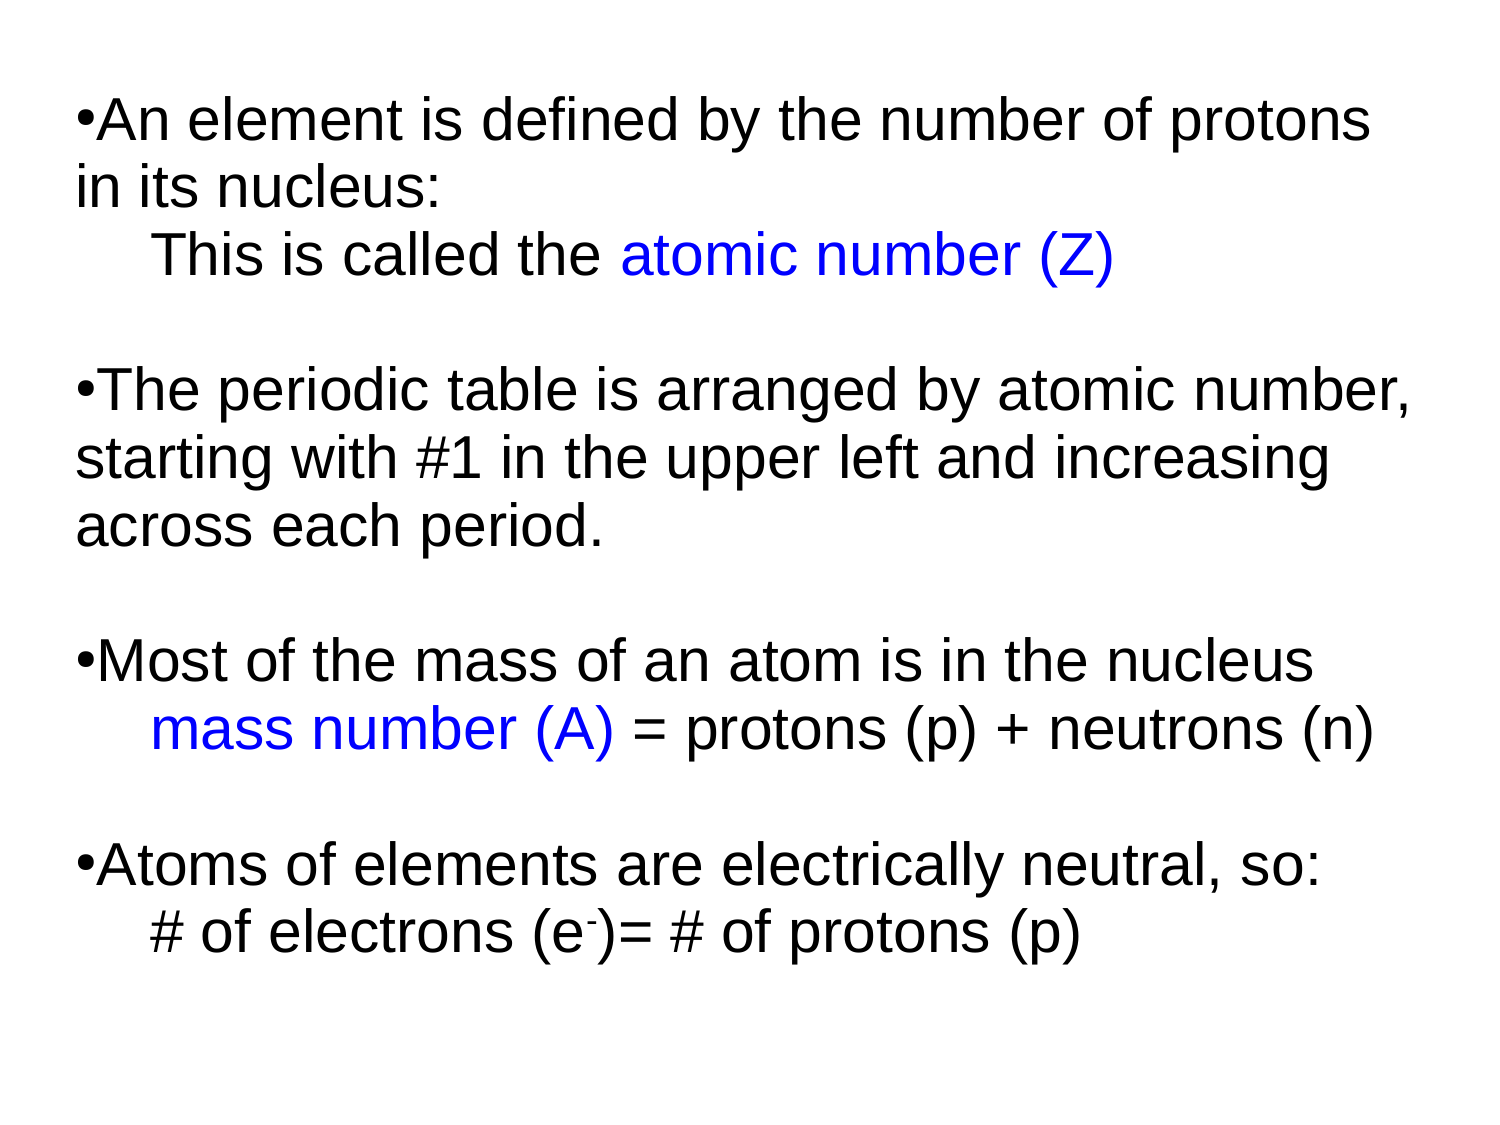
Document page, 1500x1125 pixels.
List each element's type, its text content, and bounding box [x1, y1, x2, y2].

subtitle An element is defined by the number of protons in its nucleus: This is called the atomic number (Z) The periodic table is arranged by atomic number, starting with #1 in the upper left and increasing across each period. Most of the mass of an atom is in the nucleus mass number (A) = protons (p) + neutrons (n) Atoms of elements are electrically neutral, so: # of electrons (e-)= # of protons (p) [75, 51, 1425, 999]
